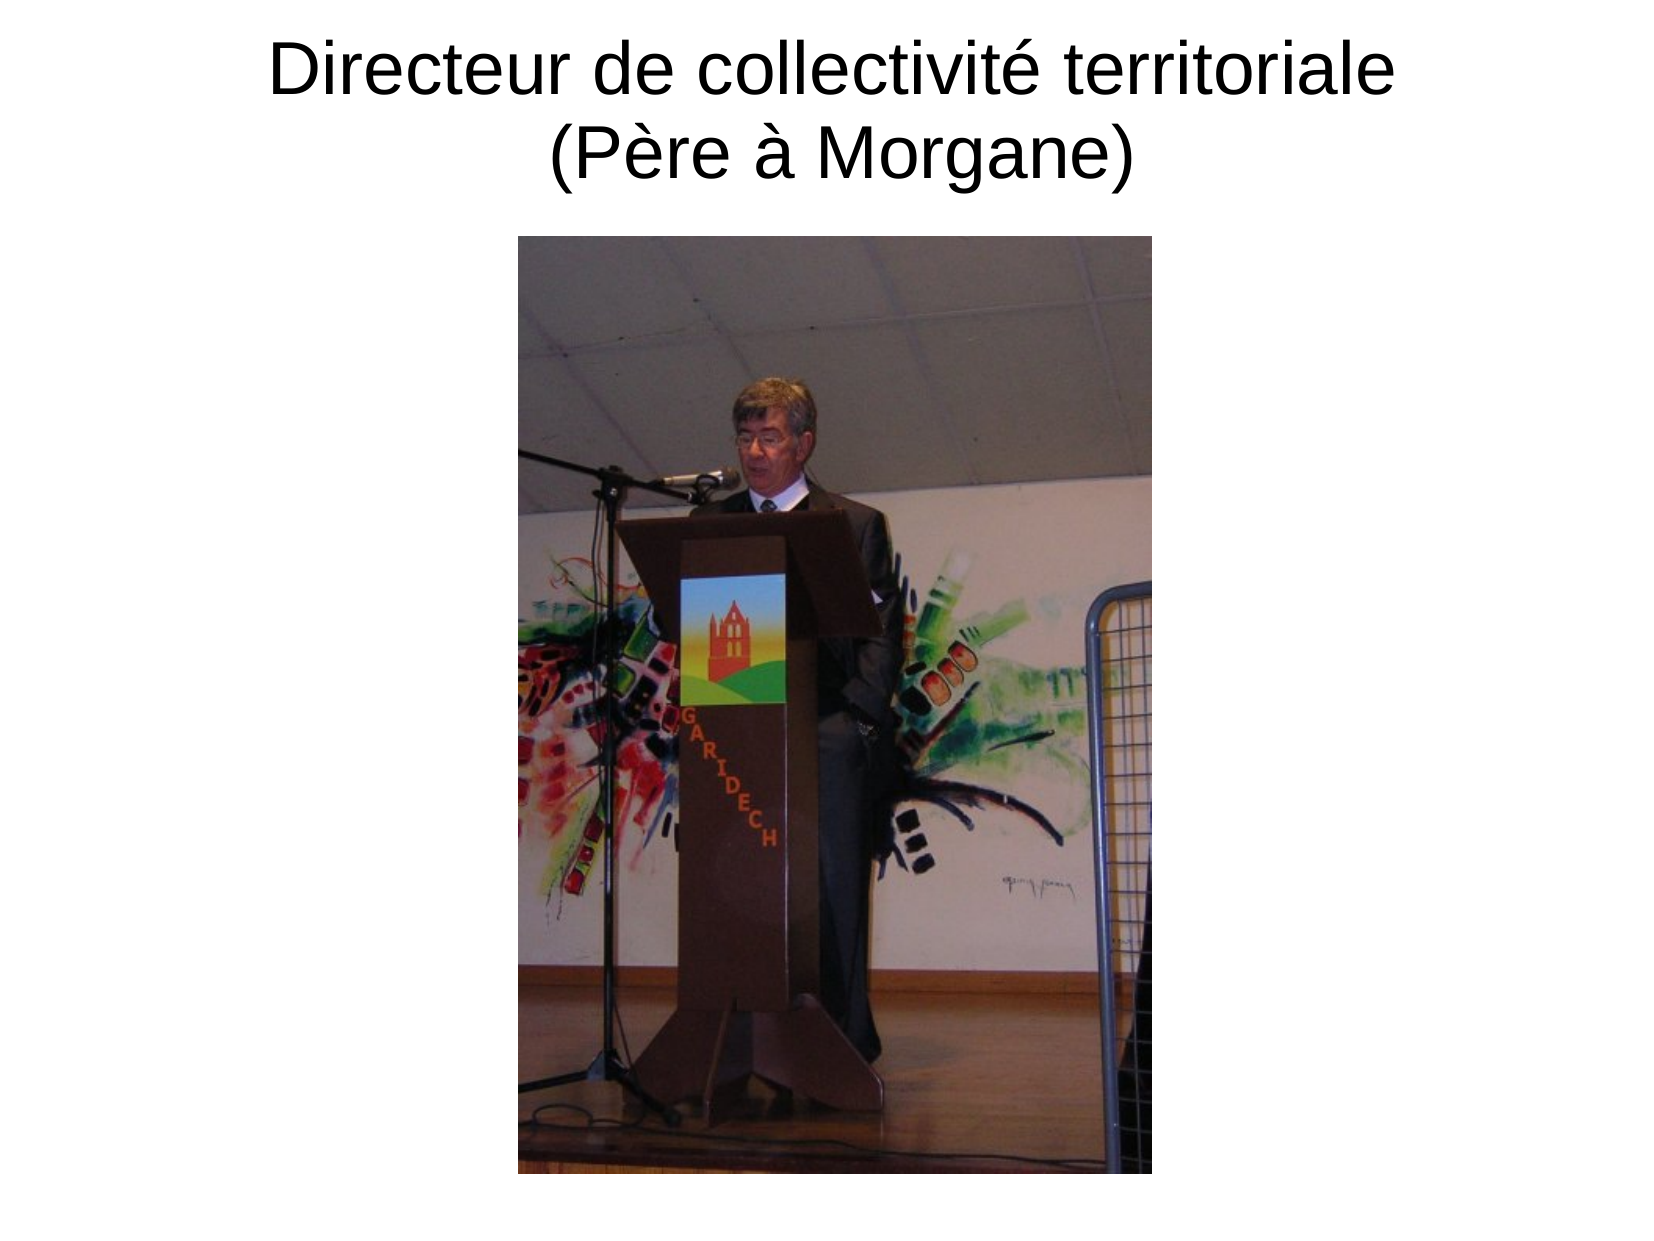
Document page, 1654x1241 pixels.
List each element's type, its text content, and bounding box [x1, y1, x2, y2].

title Directeur de collectivité territoriale (Père à Morgane) [88, 14, 1577, 207]
picture [518, 236, 1152, 1174]
